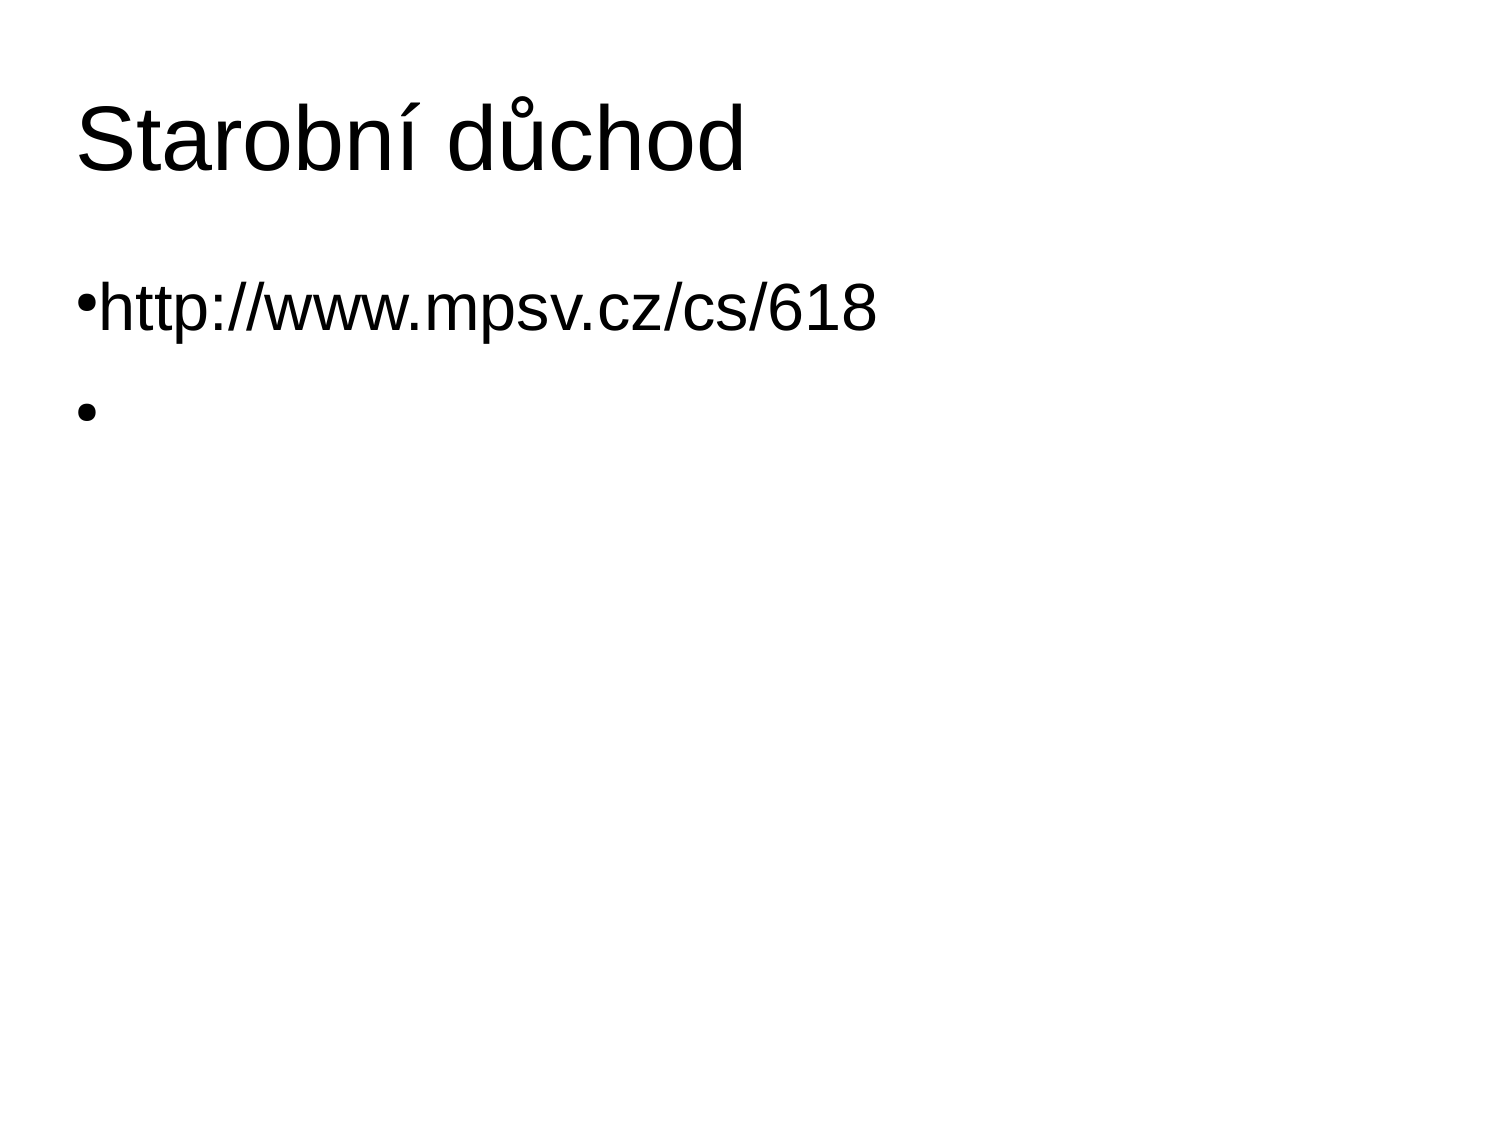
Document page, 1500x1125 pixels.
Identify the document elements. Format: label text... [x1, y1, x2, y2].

list http://www.mpsv.cz/cs/618 [75, 263, 1425, 1006]
title Starobní důchod [75, 44, 1425, 233]
